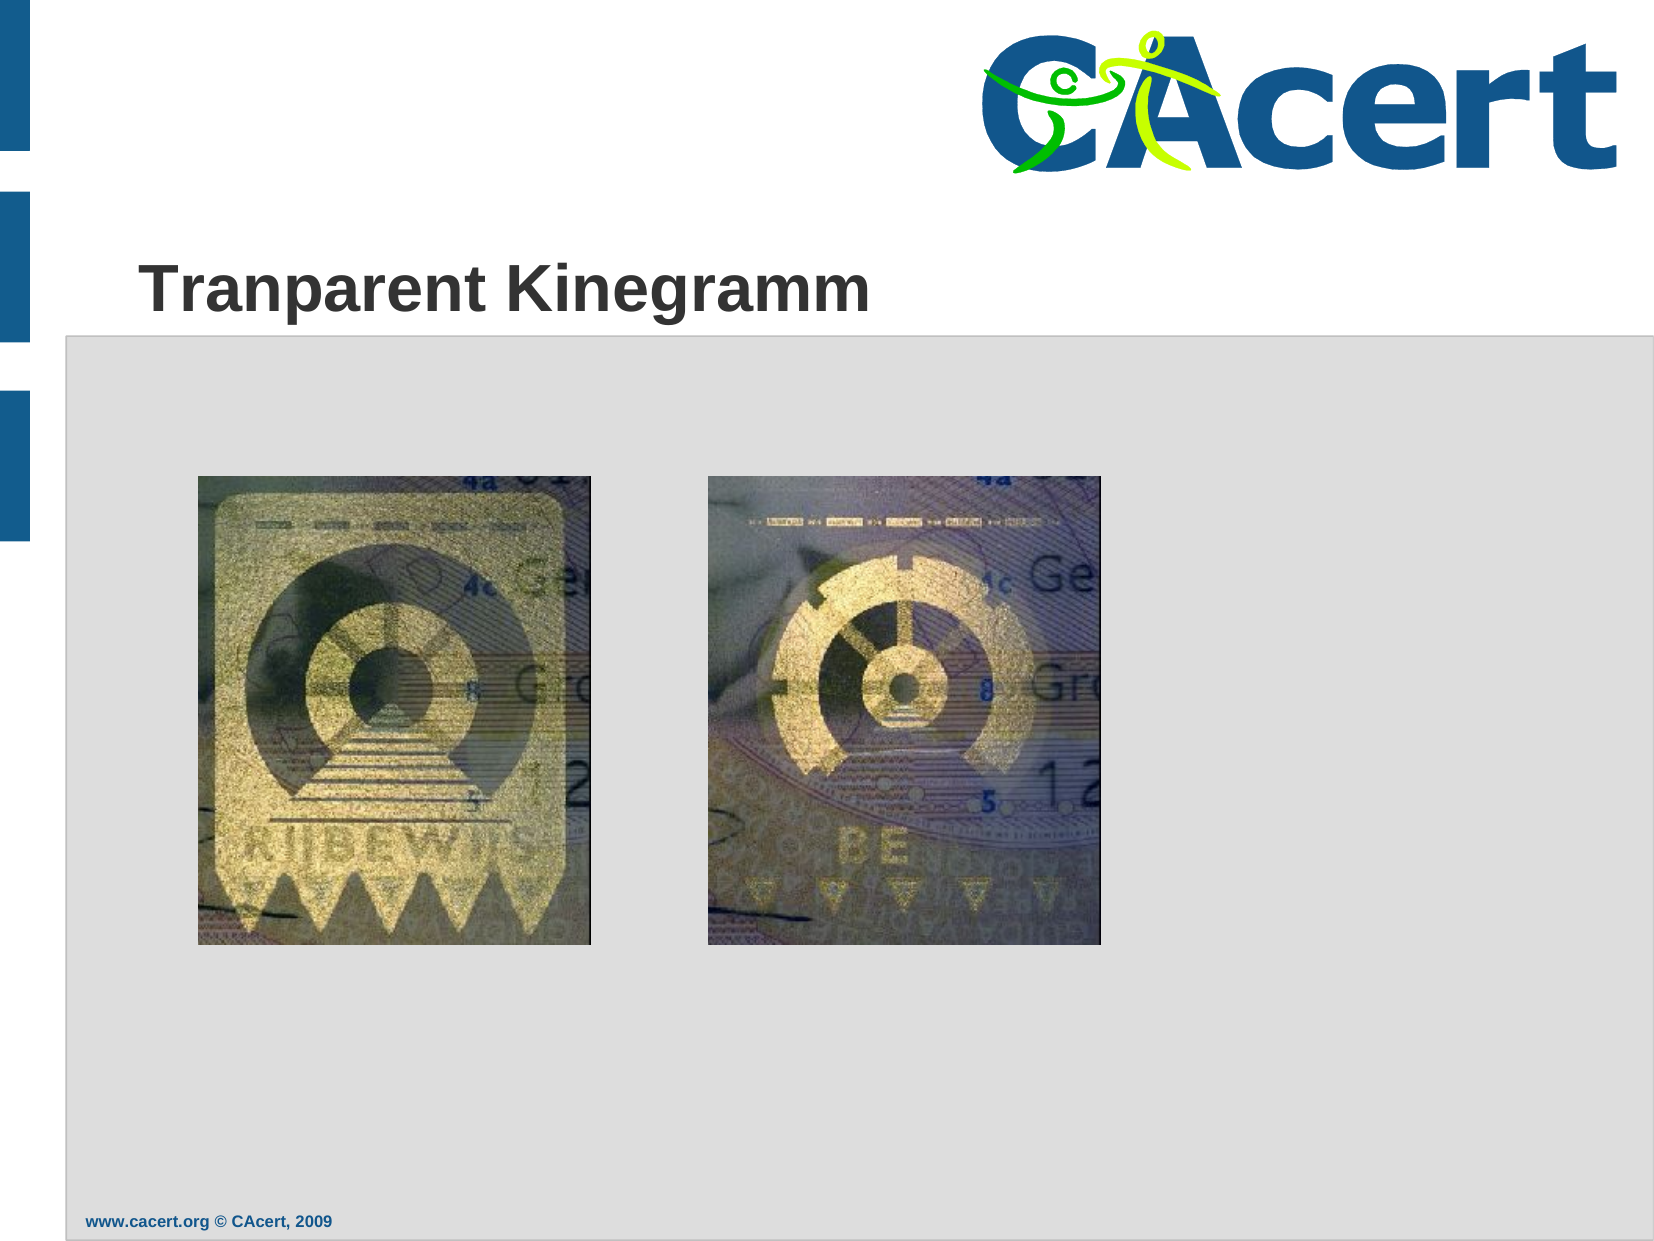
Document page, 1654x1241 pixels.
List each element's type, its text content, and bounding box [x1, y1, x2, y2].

picture [198, 476, 591, 945]
picture [708, 476, 1101, 945]
title Tranparent Kinegramm [121, 167, 1533, 326]
